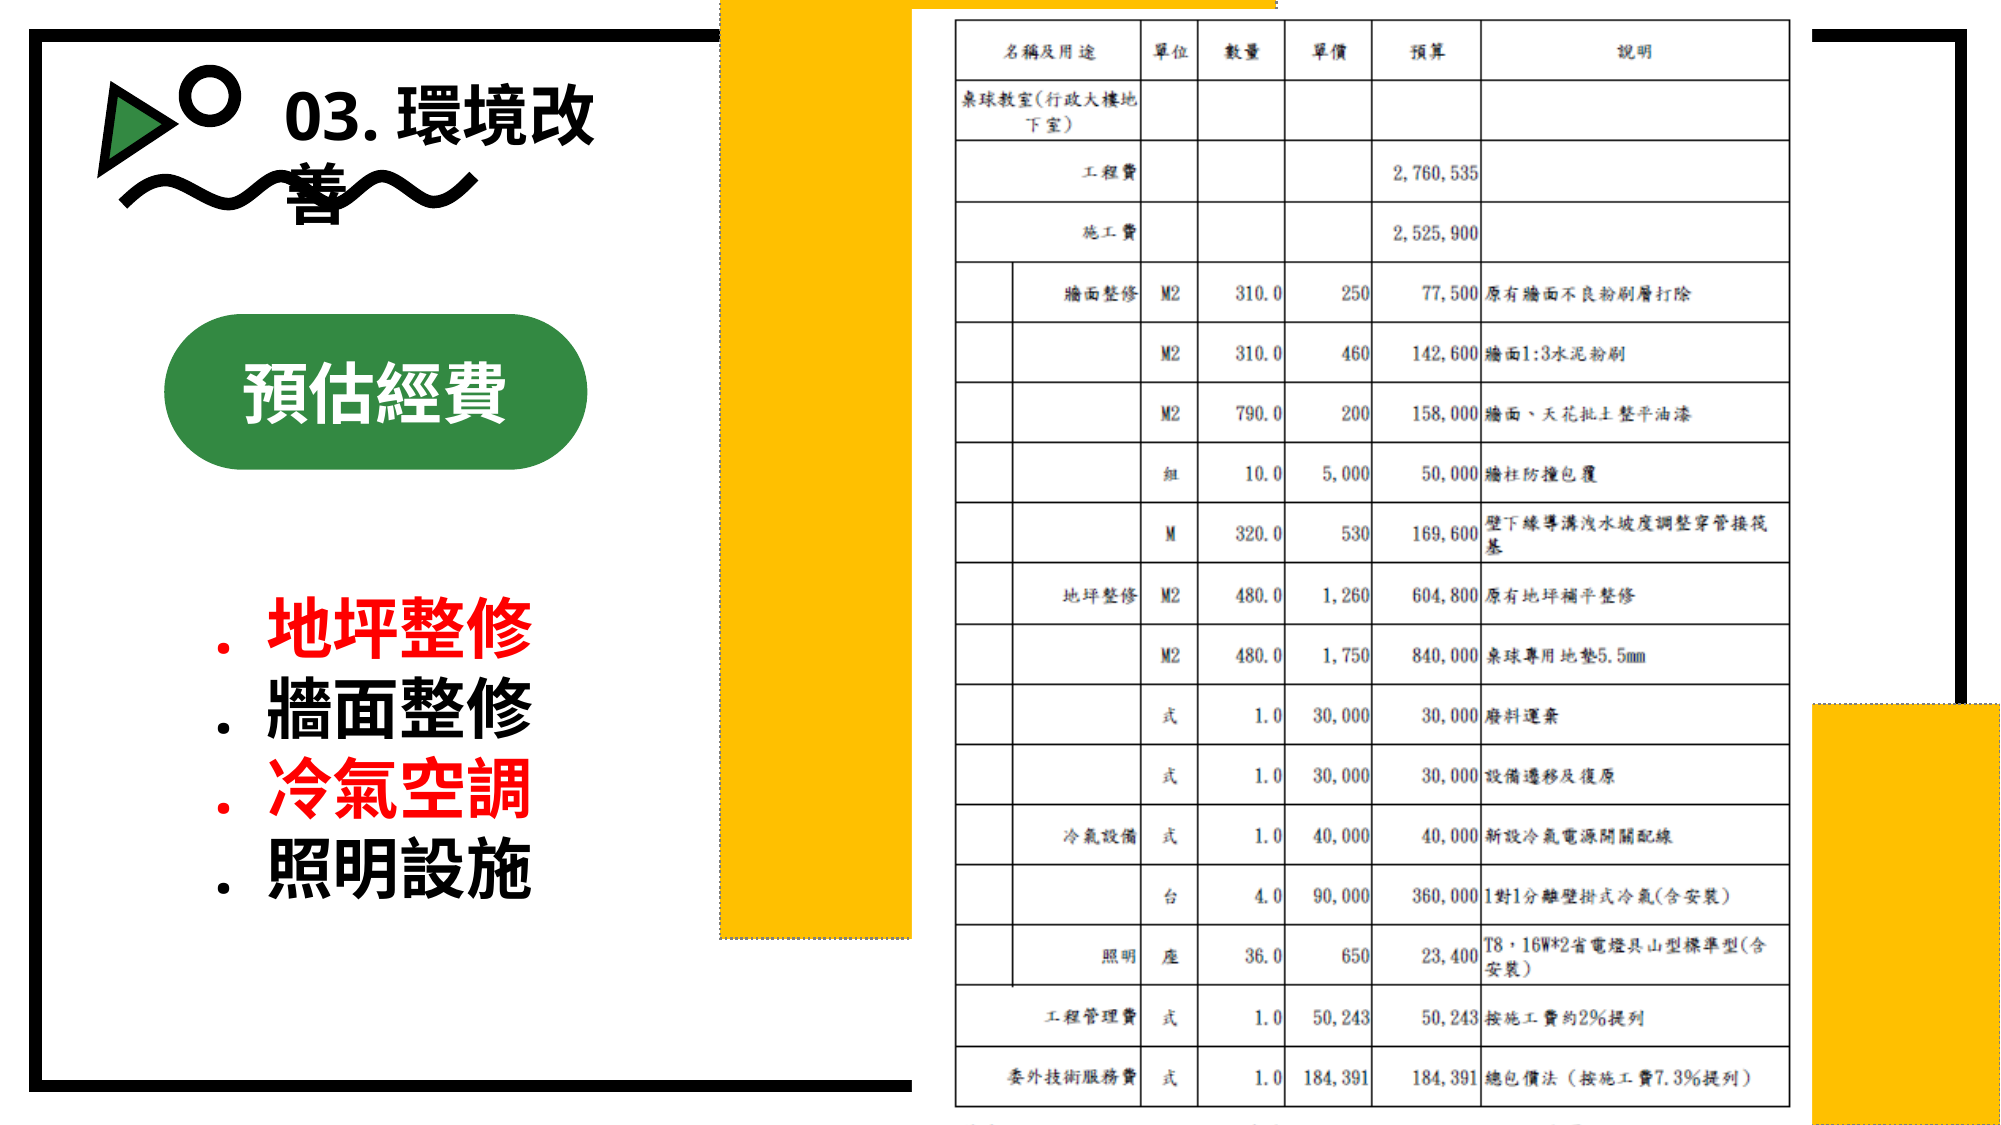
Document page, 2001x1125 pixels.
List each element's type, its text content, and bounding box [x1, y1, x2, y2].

text_box 預估經費 [170, 320, 582, 464]
text_box [720, 0, 1276, 939]
picture [911, 9, 1813, 1125]
text_box 03.環境改善 [269, 65, 678, 162]
text_box . 地坪整修 . 牆面整修 . 冷氣空調 . 照明設施 [199, 579, 690, 919]
text_box [103, 88, 171, 169]
text_box [1813, 704, 2000, 1125]
